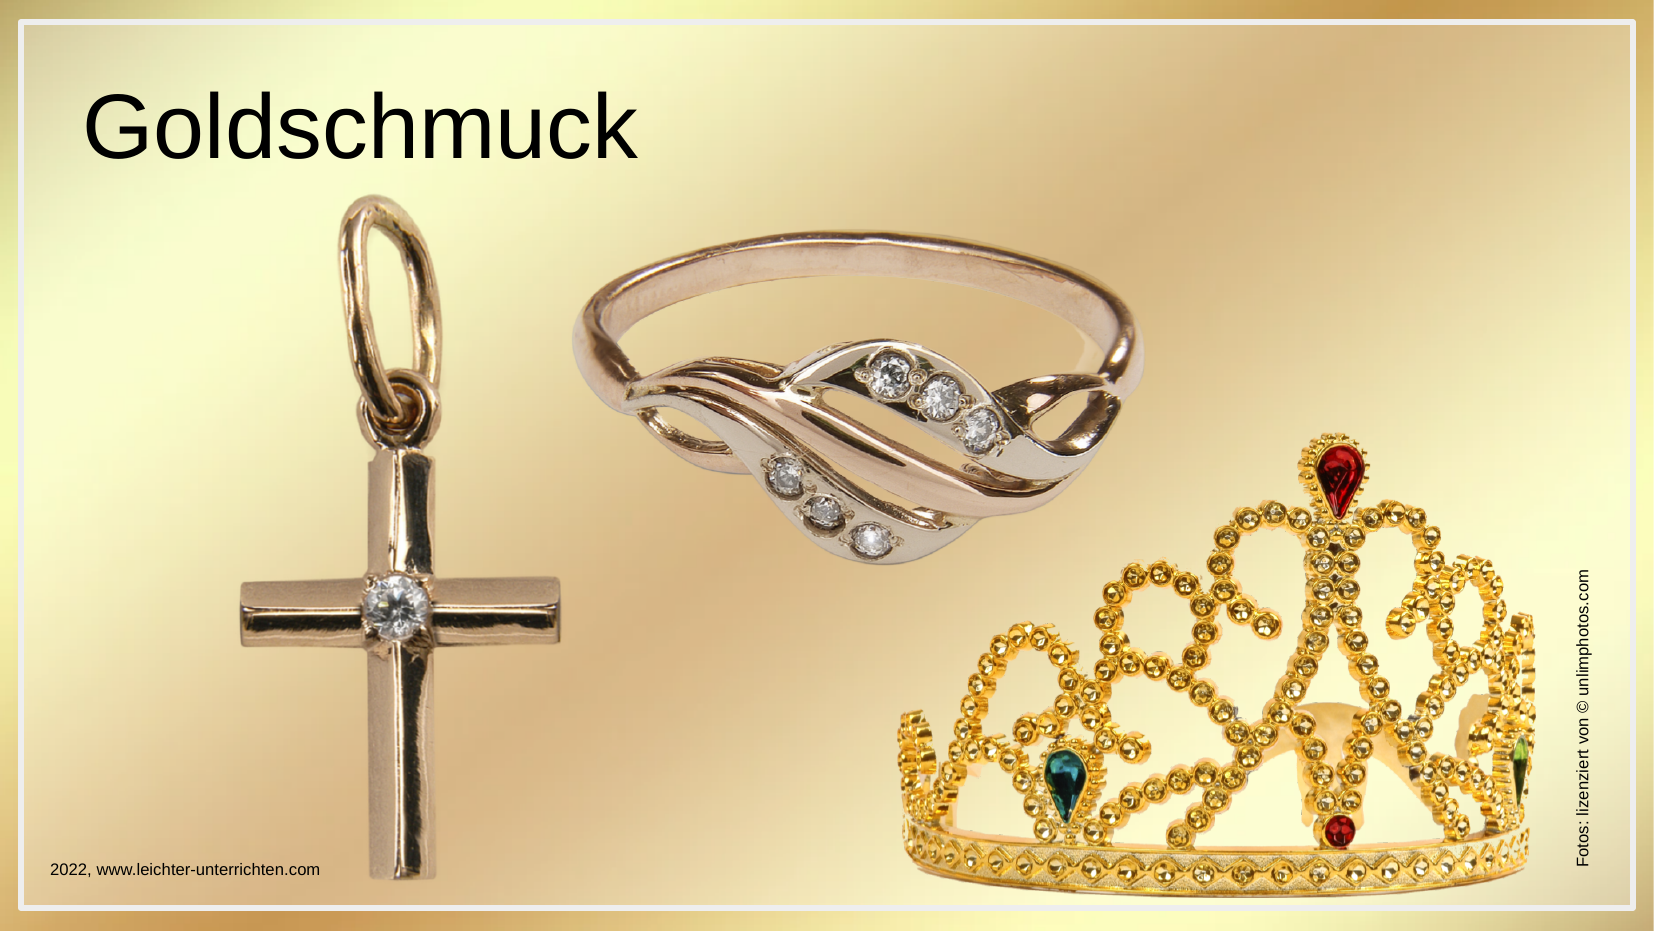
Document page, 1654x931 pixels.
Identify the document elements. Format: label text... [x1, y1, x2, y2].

picture [0, 0, 1654, 931]
text_box Fotos: lizenziert von © unlimphotos.com [1565, 554, 1600, 883]
title Goldschmuck [82, 48, 1571, 205]
